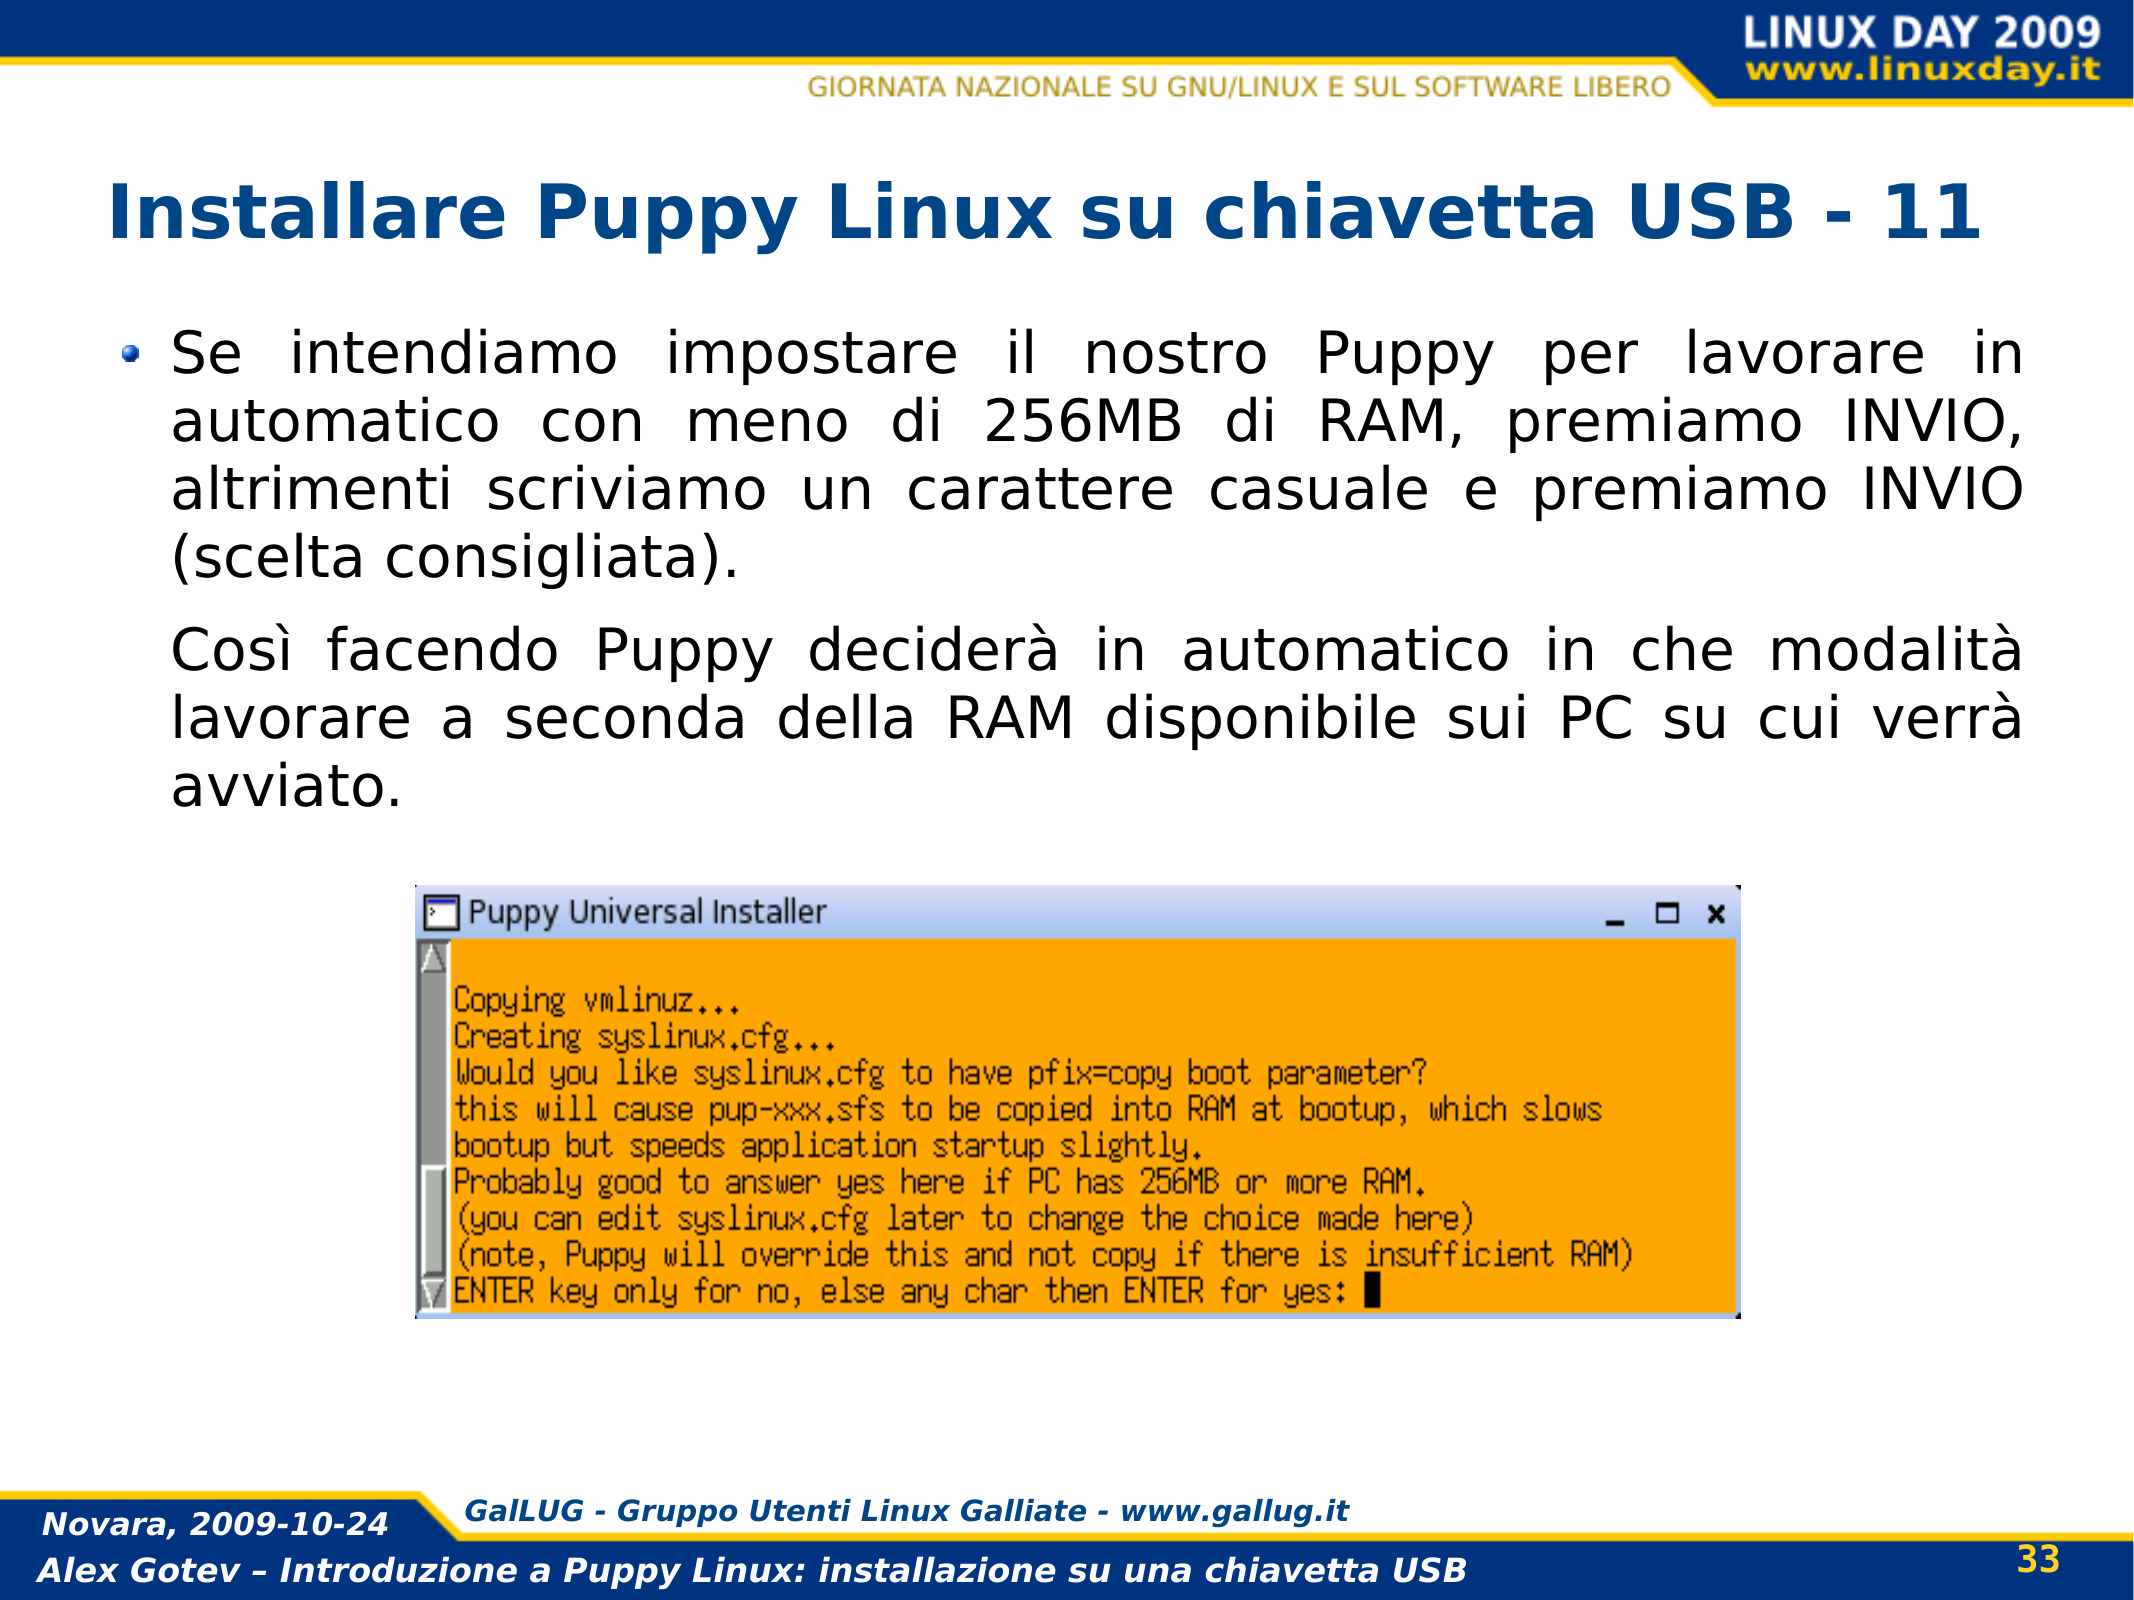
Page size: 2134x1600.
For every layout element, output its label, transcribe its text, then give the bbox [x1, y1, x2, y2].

picture [0, 0, 2134, 1600]
title Installare Puppy Linux su chiavetta USB - 11 [106, 159, 2080, 267]
list Se intendiamo impostare il nostro Puppy per lavorare in automatico con meno di 256MB di RAM, premiamo INVIO, altrimenti scriviamo un carattere casuale e premiamo INVIO (scelta consigliata). Così facendo Puppy deciderà in automatico in che modalità lavorare a seconda della RAM disponibile sui PC su cui verrà avviato. [106, 319, 2027, 1441]
